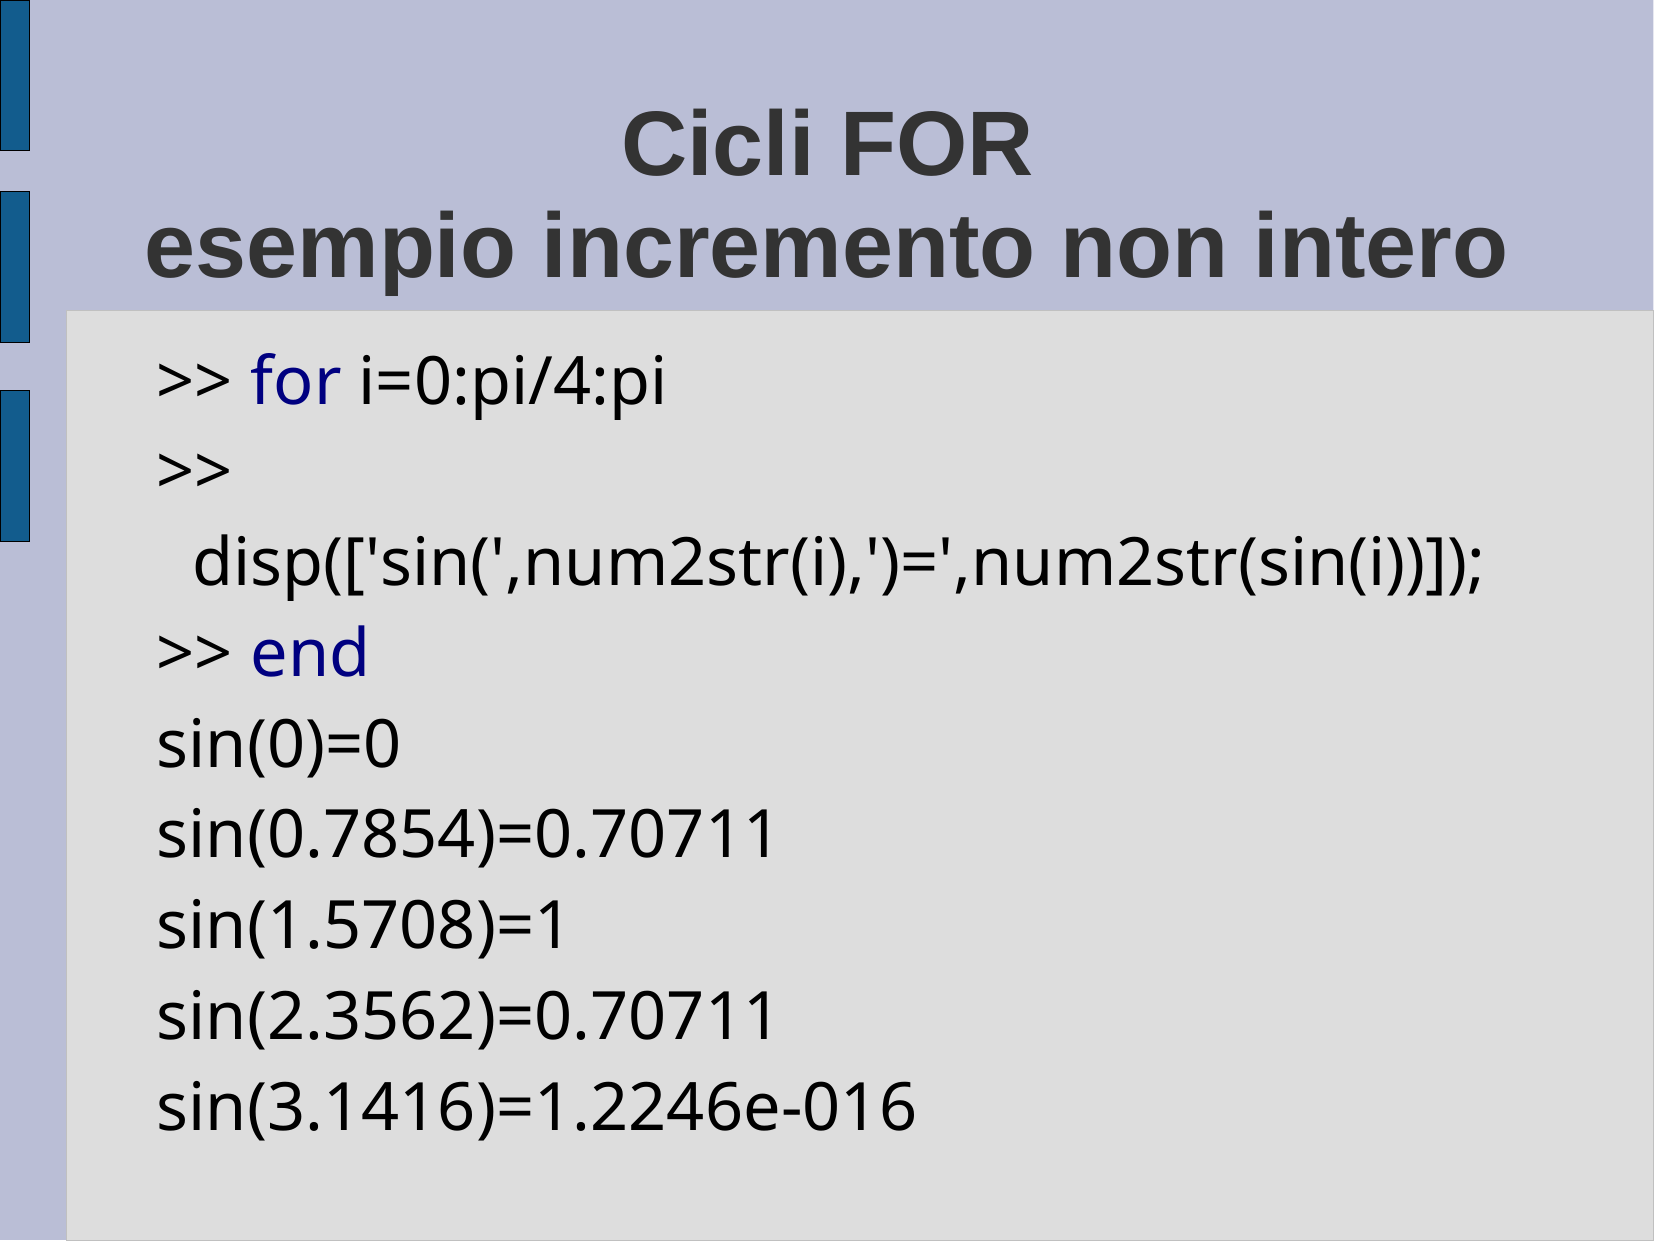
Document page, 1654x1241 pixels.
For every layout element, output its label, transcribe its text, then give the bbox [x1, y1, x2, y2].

title Cicli FOR esempio incremento non intero [121, 92, 1534, 298]
subtitle >> for i=0:pi/4:pi >> disp(['sin(',num2str(i),')=',num2str(sin(i))]); >> end sin(0)=0 sin(0.7854)=0.70711 sin(1.5708)=1 sin(2.3562)=0.70711 sin(3.1416)=1.2246e-016 [121, 336, 1534, 1147]
